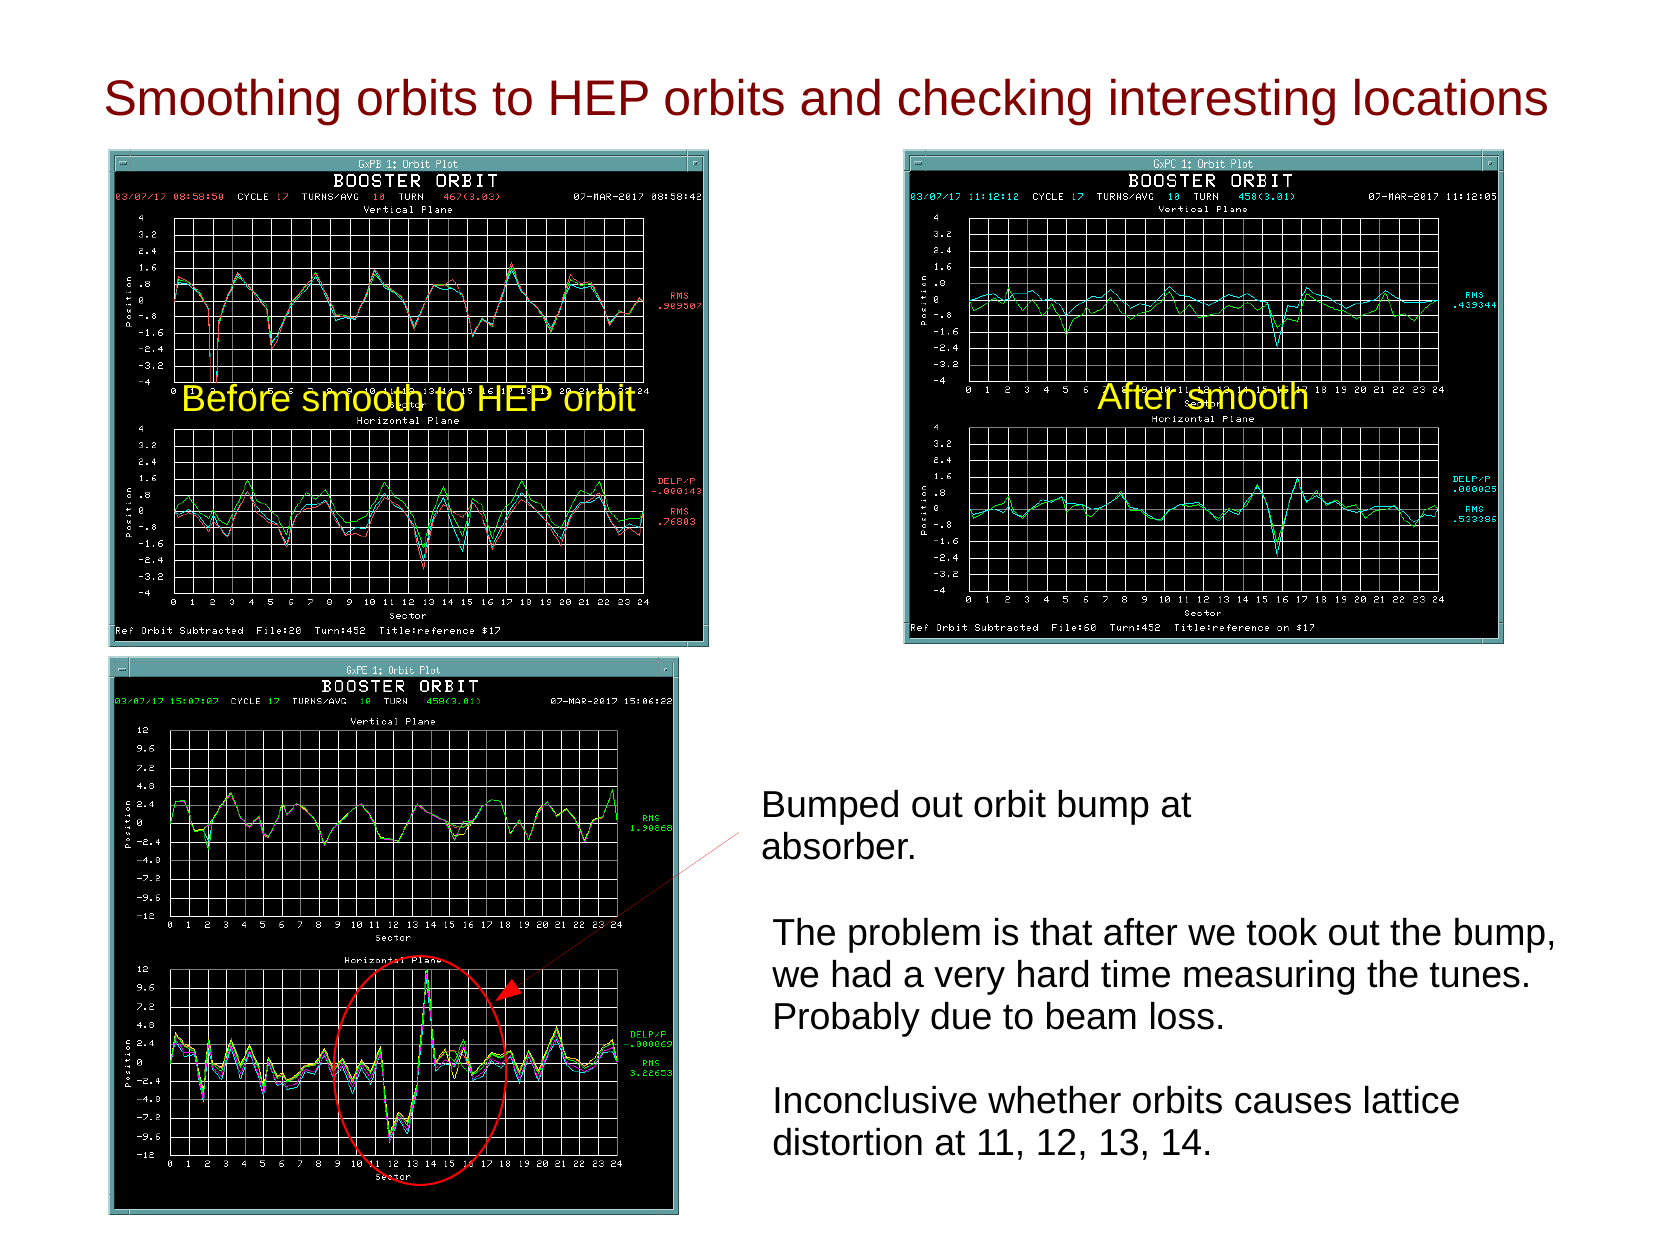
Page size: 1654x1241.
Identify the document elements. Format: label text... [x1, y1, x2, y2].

title Smoothing orbits to HEP orbits and checking interesting locations [82, 49, 1571, 147]
picture [903, 149, 1504, 644]
picture [108, 656, 679, 1215]
text_box Bumped out orbit bump at absorber. [746, 776, 1216, 875]
picture [108, 149, 709, 647]
text_box The problem is that after we took out the bump, we had a very hard time measuring the tunes. Probably due to beam loss. Inconclusive whether orbits causes lattice distortion at 11, 12, 13, 14. [757, 903, 1606, 1168]
